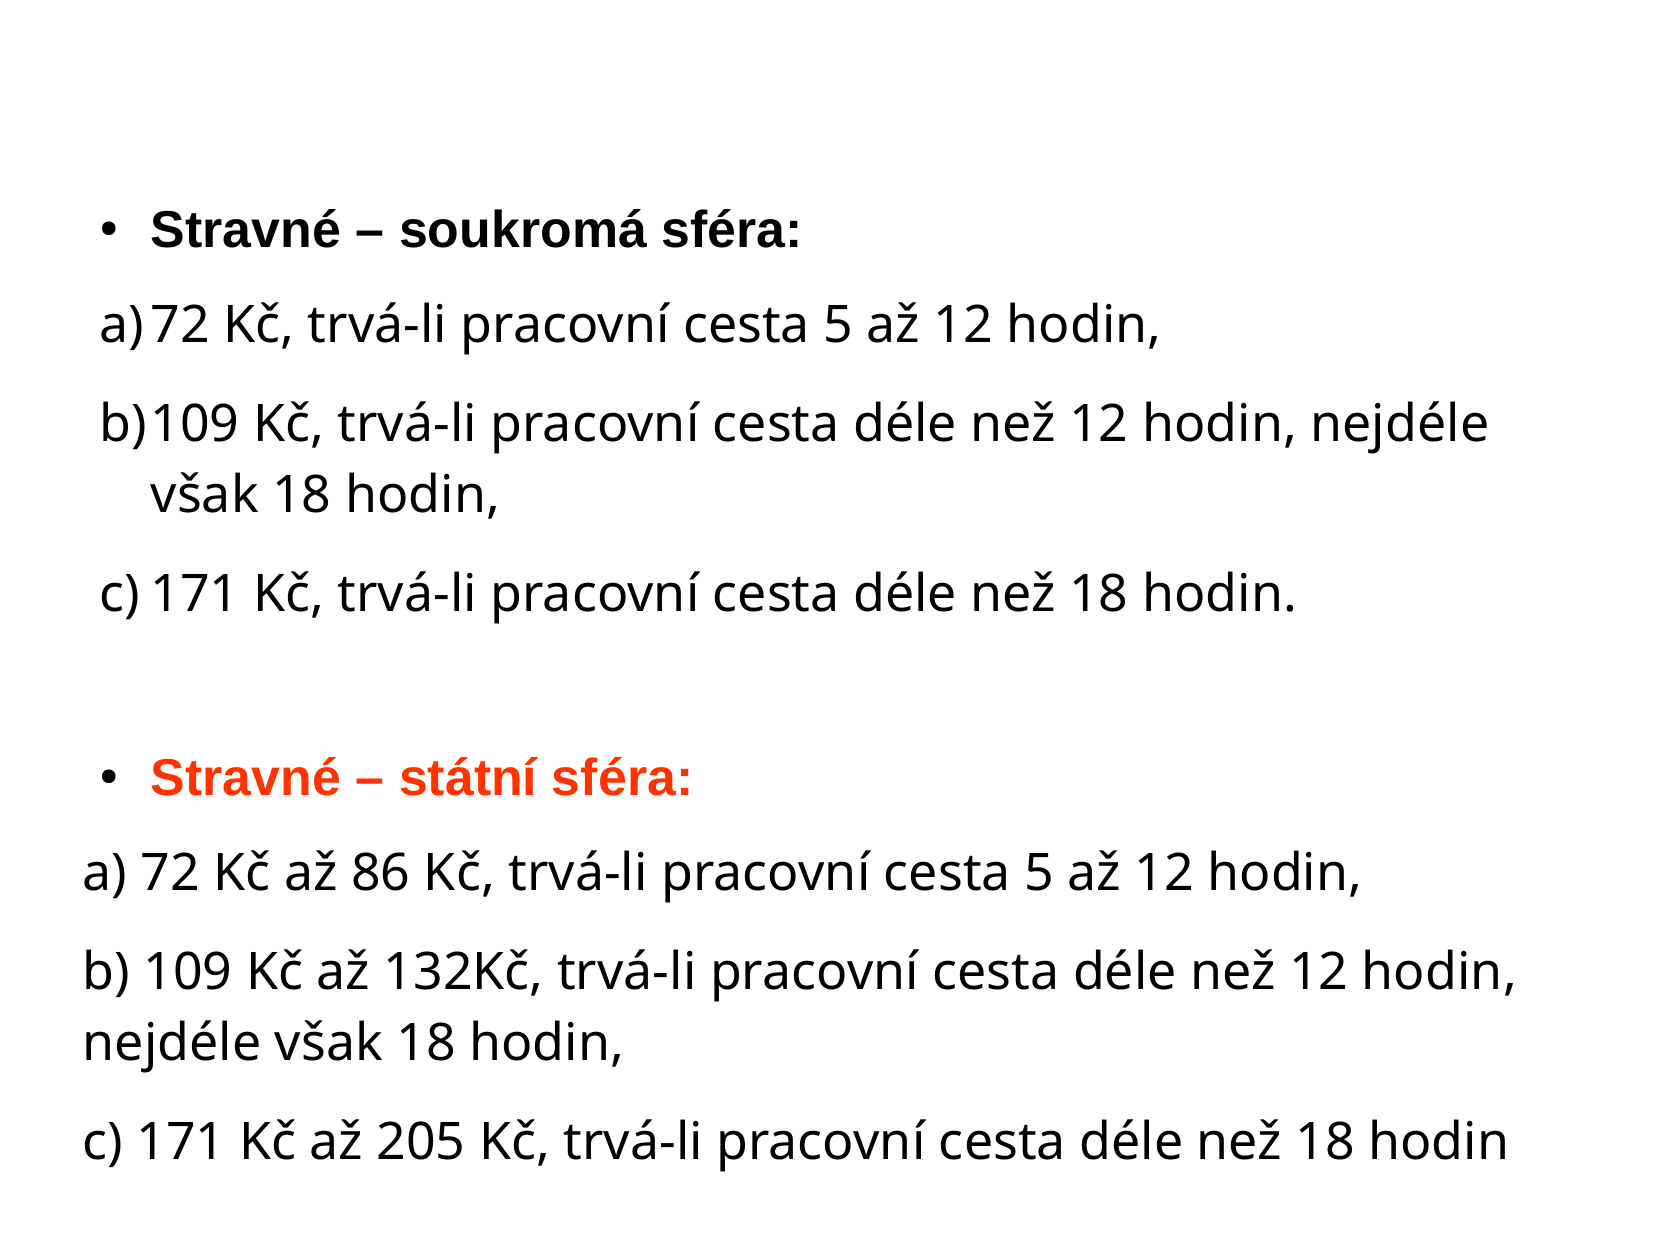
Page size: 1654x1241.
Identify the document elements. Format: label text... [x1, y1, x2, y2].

list Stravné – soukromá sféra: 72 Kč, trvá-li pracovní cesta 5 až 12 hodin, 109 Kč, trvá-li pracovní cesta déle než 12 hodin, nejdéle však 18 hodin, 171 Kč, trvá-li pracovní cesta déle než 18 hodin. Stravné – státní sféra: a) 72 Kč až 86 Kč, trvá-li pracovní cesta 5 až 12 hodin, b) 109 Kč až 132Kč, trvá-li pracovní cesta déle než 12 hodin, nejdéle však 18 hodin, c) 171 Kč až 205 Kč, trvá-li pracovní cesta déle než 18 hodin [82, 200, 1571, 1182]
